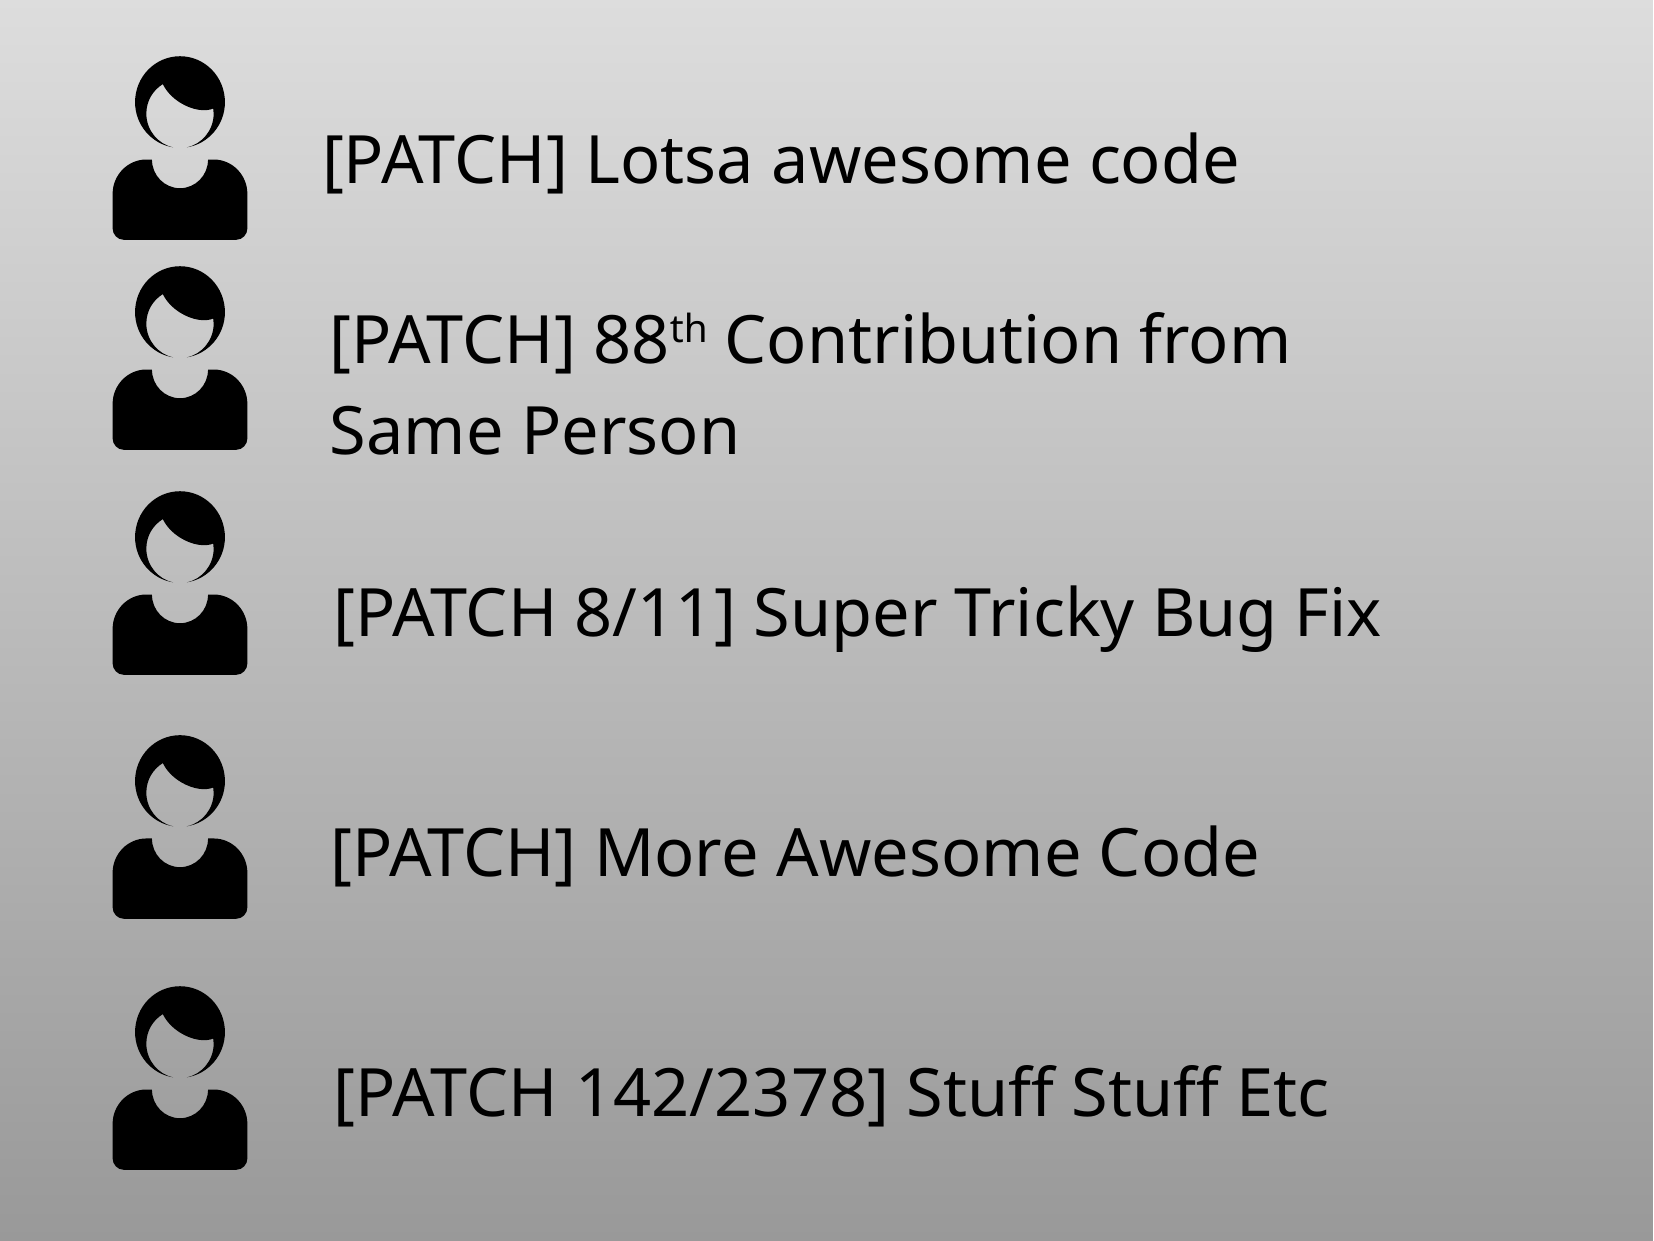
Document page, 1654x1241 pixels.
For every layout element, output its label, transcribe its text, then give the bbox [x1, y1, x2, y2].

picture [90, 986, 271, 1171]
picture [90, 266, 271, 451]
text_box [PATCH 142/2378] Stuff Stuff Etc [319, 1037, 1420, 1126]
text_box [PATCH] More Awesome Code [315, 797, 1276, 886]
text_box [PATCH] 88th Contribution from Same Person [315, 285, 1344, 448]
text_box [PATCH 8/11] Super Tricky Bug Fix [318, 557, 1431, 646]
picture [90, 491, 271, 676]
picture [90, 56, 271, 241]
picture [90, 735, 271, 919]
text_box [PATCH] Lotsa awesome code [307, 105, 1262, 193]
